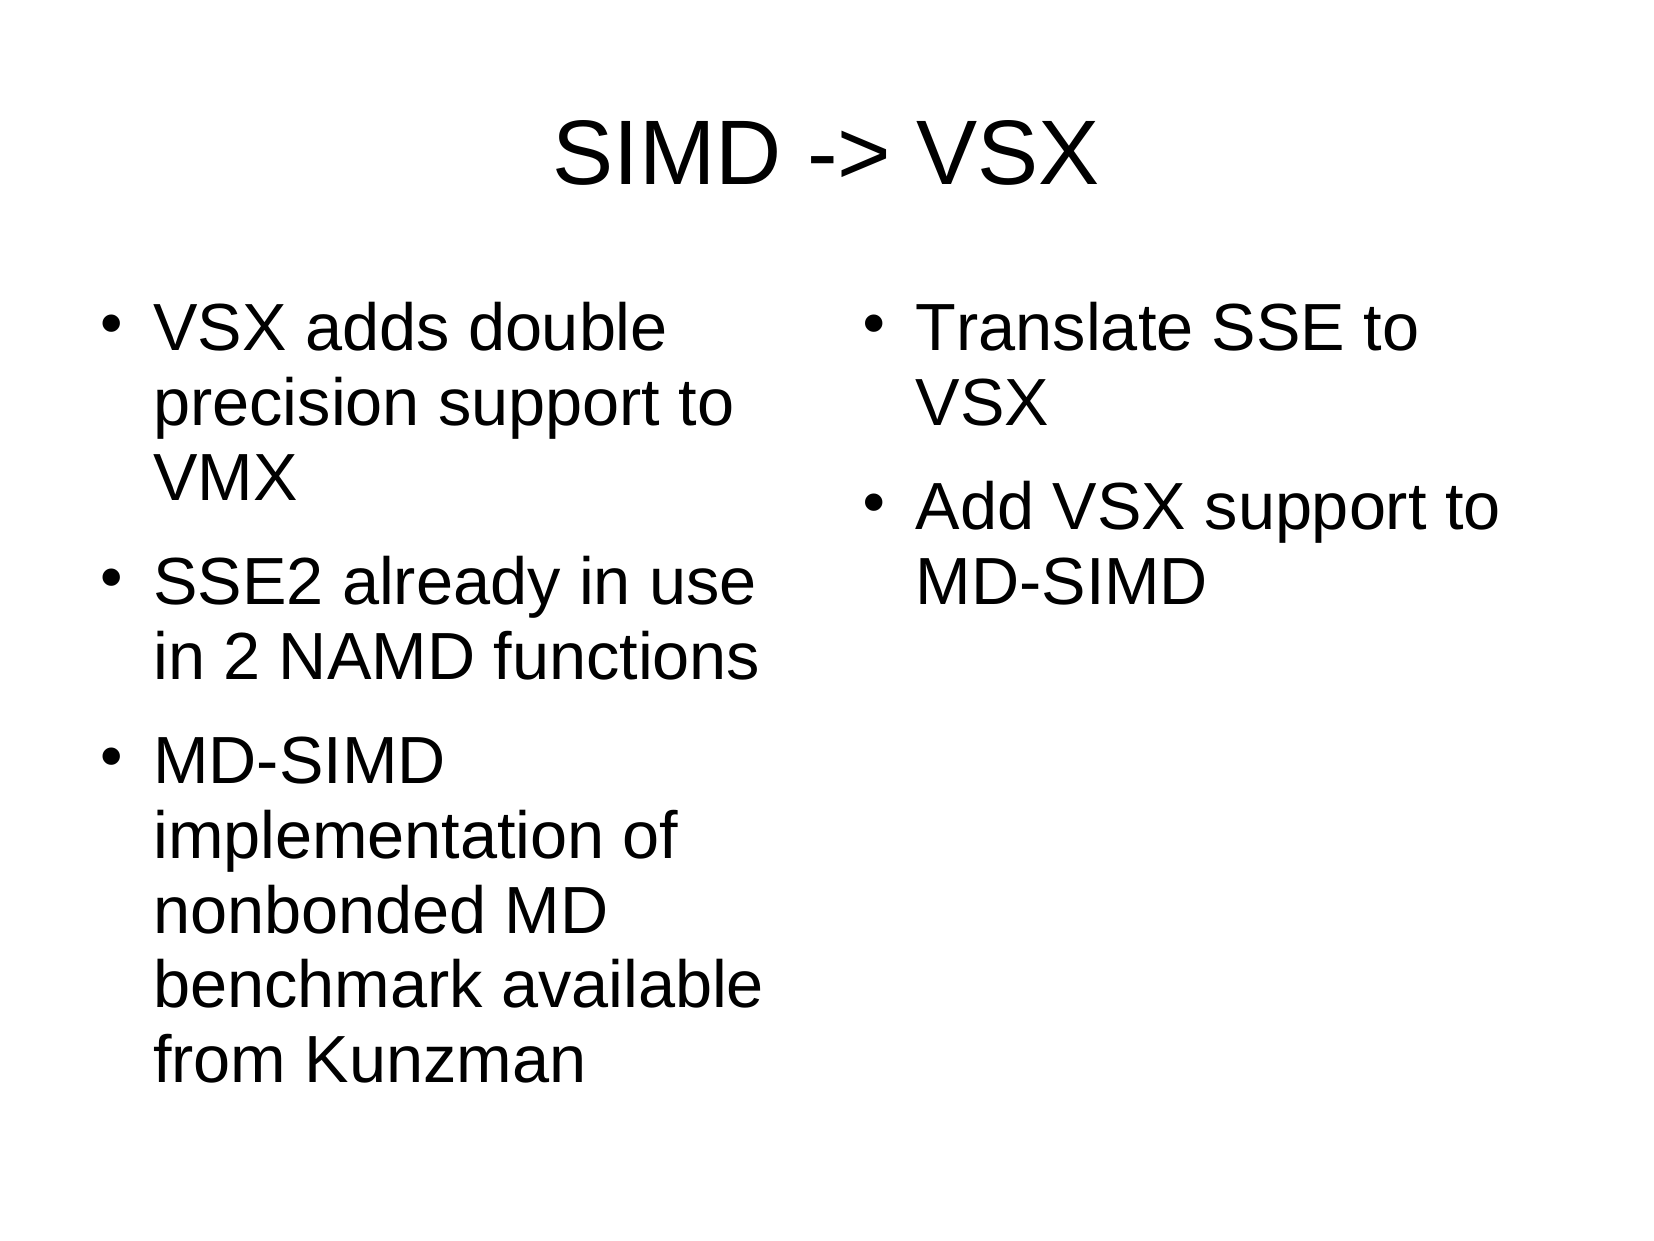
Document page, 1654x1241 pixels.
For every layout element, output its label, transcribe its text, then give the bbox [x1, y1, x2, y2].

list Translate SSE to VSX Add VSX support to MD-SIMD [844, 290, 1572, 1109]
title SIMD -> VSX [82, 49, 1571, 257]
list VSX adds double precision support to VMX SSE2 already in use in 2 NAMD functions MD-SIMD implementation of nonbonded MD benchmark available from Kunzman [82, 290, 809, 1202]
